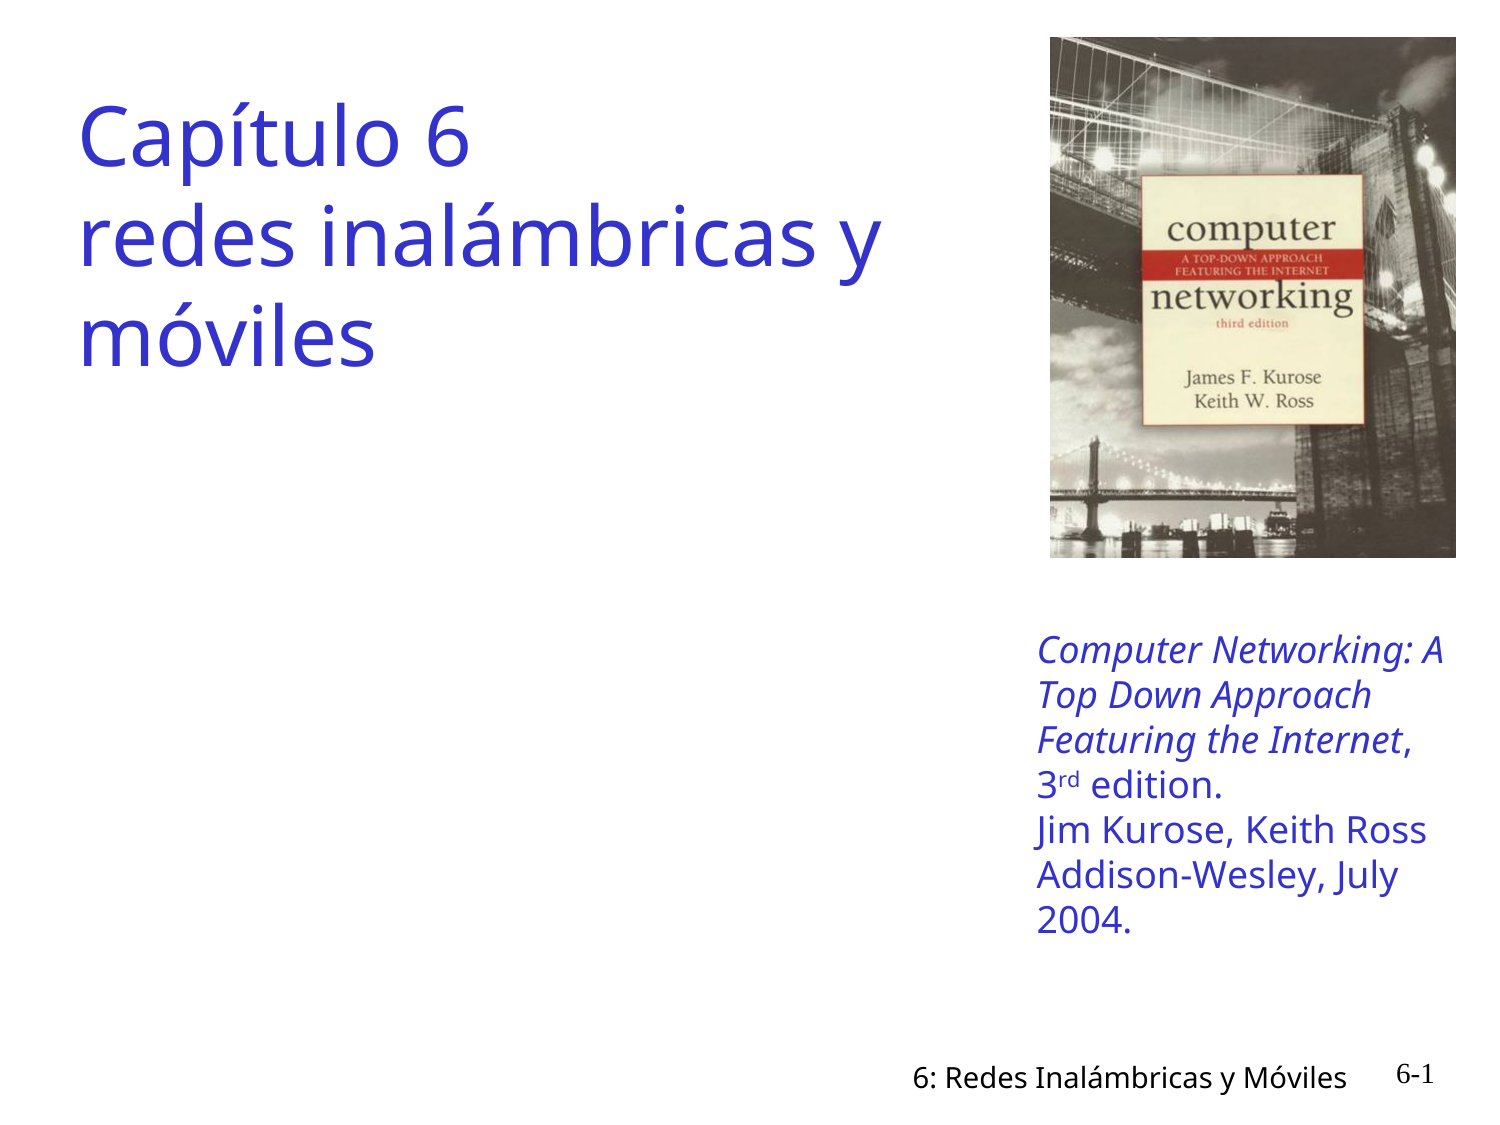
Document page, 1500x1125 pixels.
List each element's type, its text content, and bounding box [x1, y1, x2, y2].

picture [1050, 37, 1456, 558]
text_box Capítulo 6 redes inalámbricas y móviles [62, 80, 1009, 385]
text_box Computer Networking: A Top Down Approach Featuring the Internet, 3rd edition. Jim Kurose, Keith Ross Addison-Wesley, July 2004. [1021, 571, 1470, 1042]
